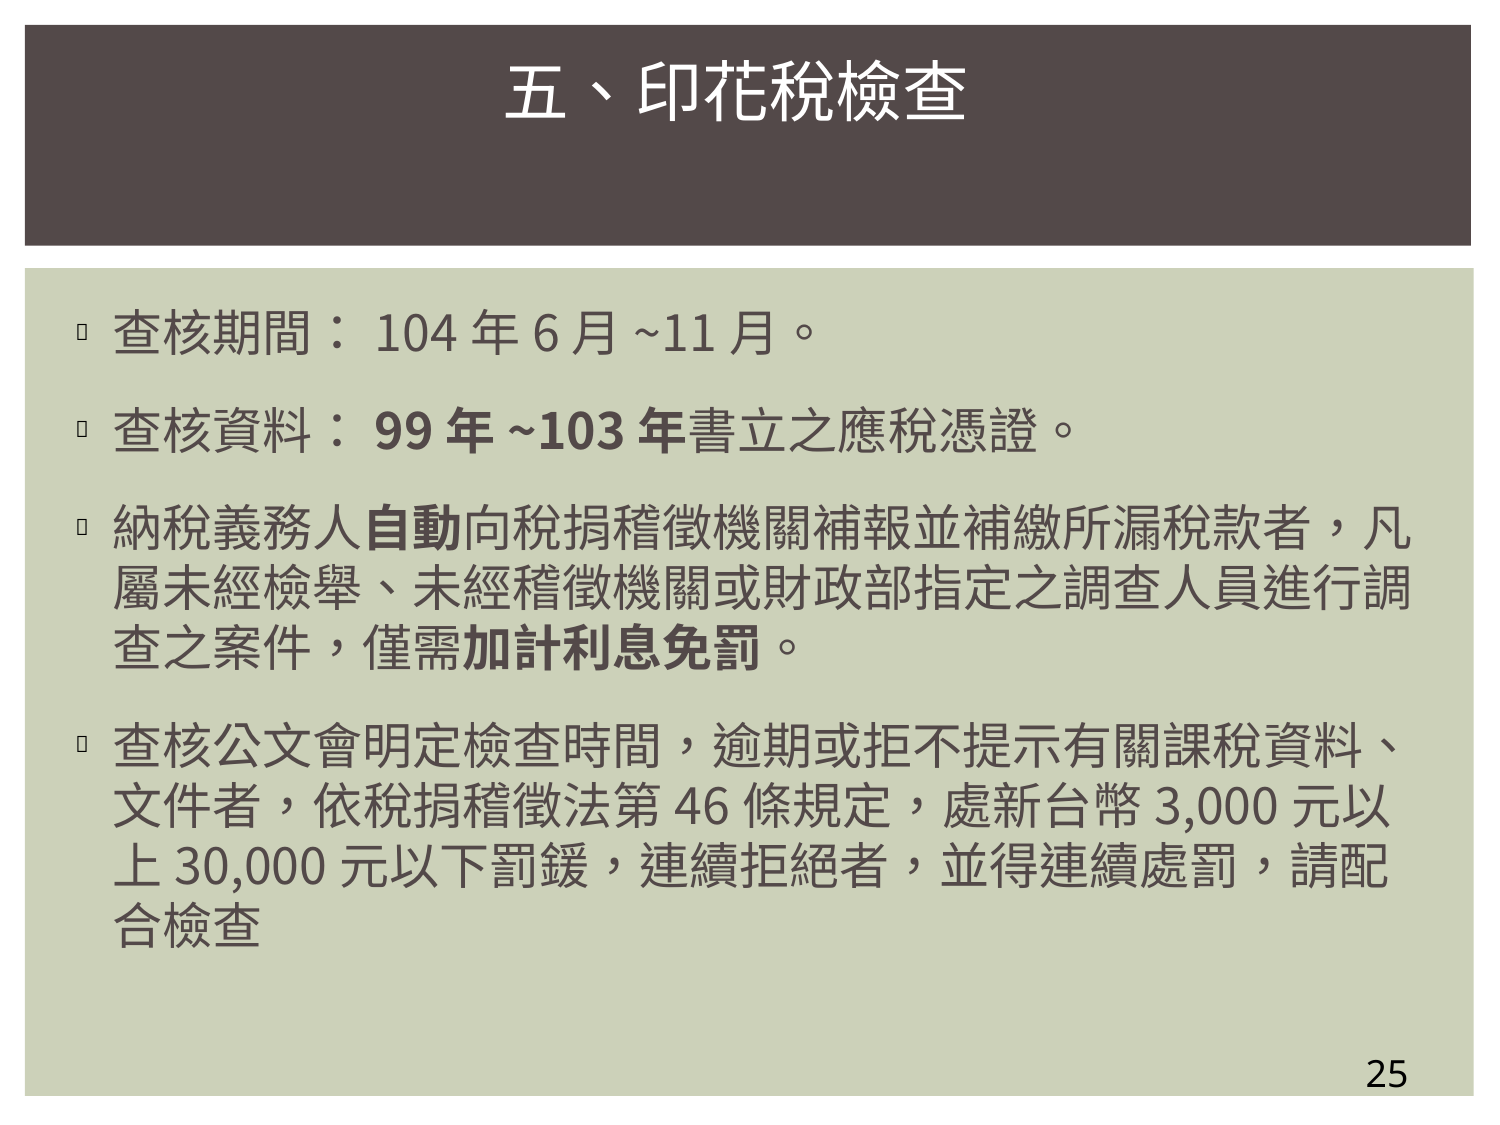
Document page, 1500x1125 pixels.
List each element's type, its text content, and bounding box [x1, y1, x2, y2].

list 查核期間：104年6月~11月。 查核資料：99年~103年書立之應稅憑證。 納稅義務人自動向稅捐稽徵機關補報並補繳所漏稅款者，凡屬未經檢舉、未經稽徵機關或財政部指定之調查人員進行調查之案件，僅需加計利息免罰。 查核公文會明定檢查時間，逾期或拒不提示有關課稅資料、文件者，依稅捐稽徵法第46條規定，處新台幣3,000元以上30,000元以下罰鍰，連續拒絕者，並得連續處罰，請配合檢查 [53, 294, 1436, 1094]
title 五、印花稅檢查 [48, 42, 1424, 216]
slide_number <編號> [1350, 1042, 1447, 1088]
